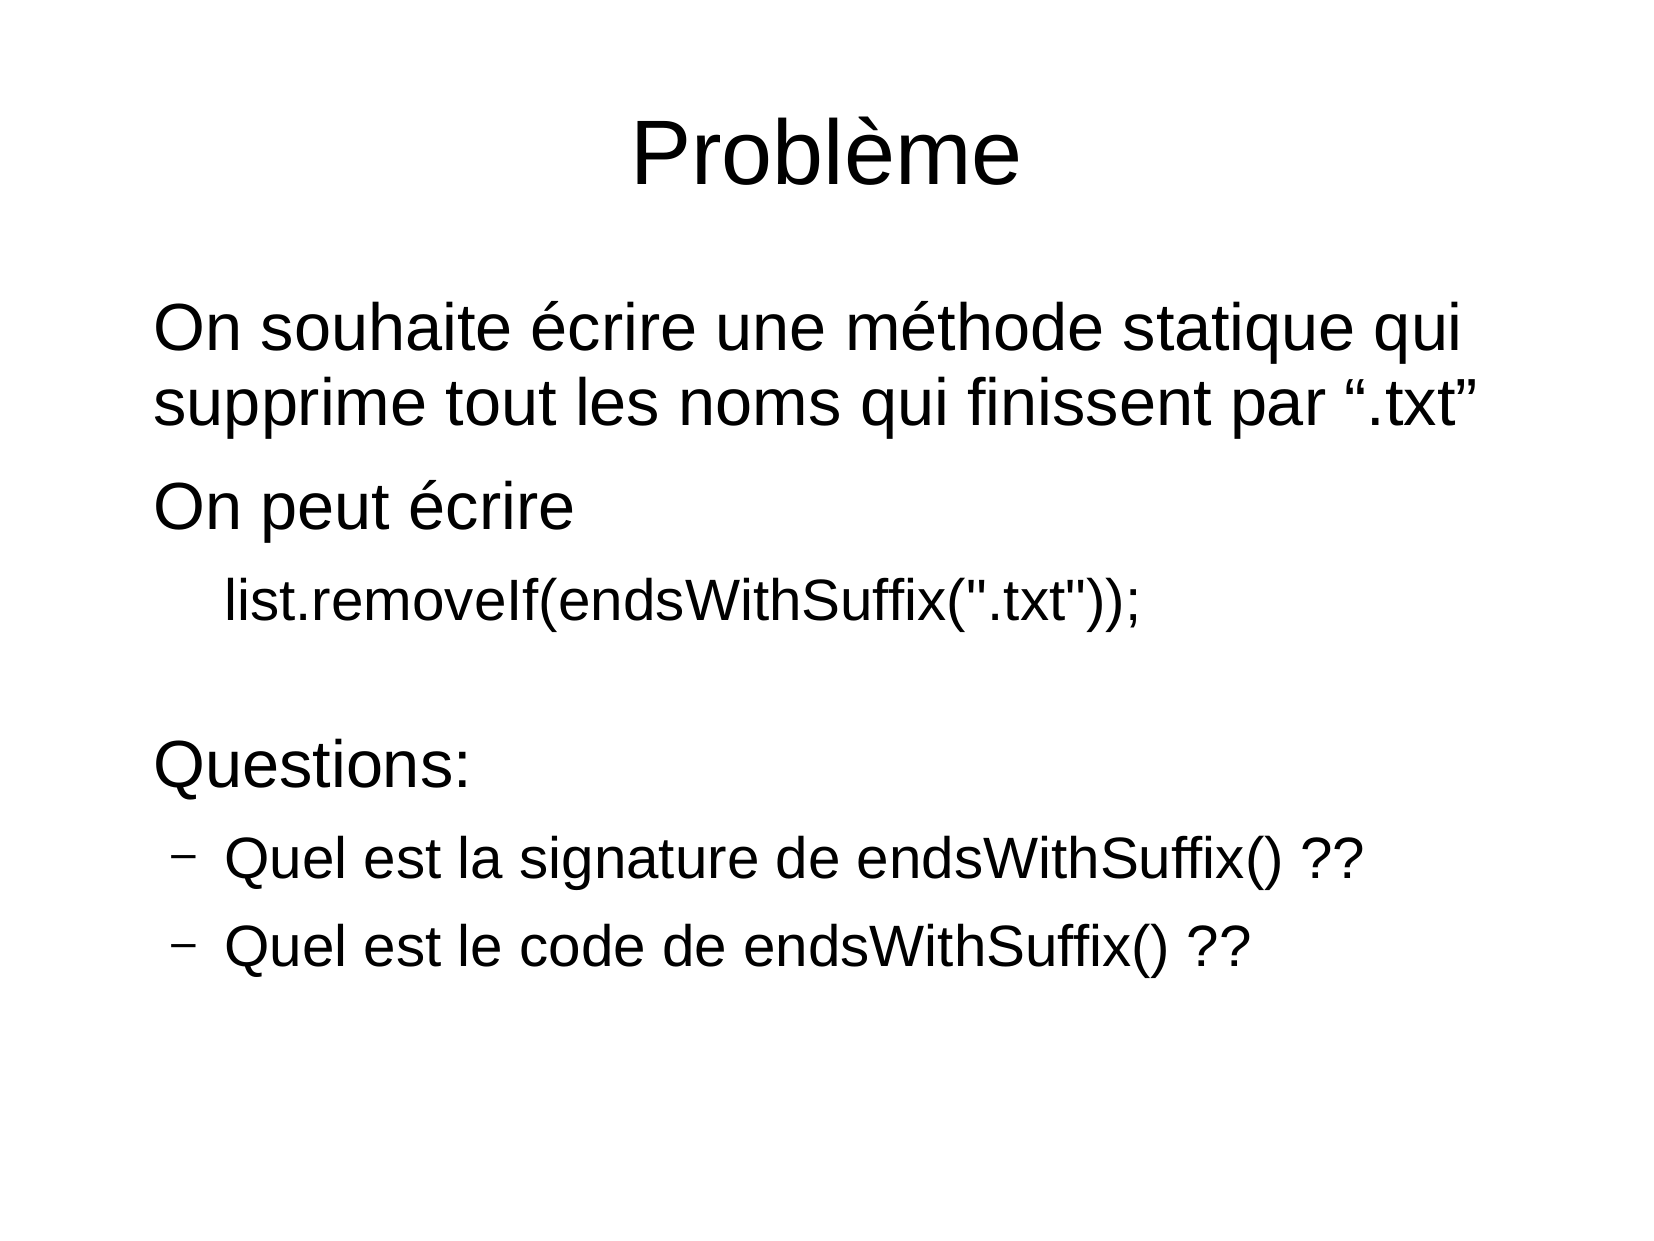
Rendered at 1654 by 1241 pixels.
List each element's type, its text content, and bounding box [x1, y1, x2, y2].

title Problème [82, 49, 1571, 257]
list On souhaite écrire une méthode statique qui supprime tout les noms qui finissent par “.txt” On peut écrire list.removeIf(endsWithSuffix(".txt")); Questions: Quel est la signature de endsWithSuffix() ?? Quel est le code de endsWithSuffix() ?? [82, 290, 1571, 1010]
